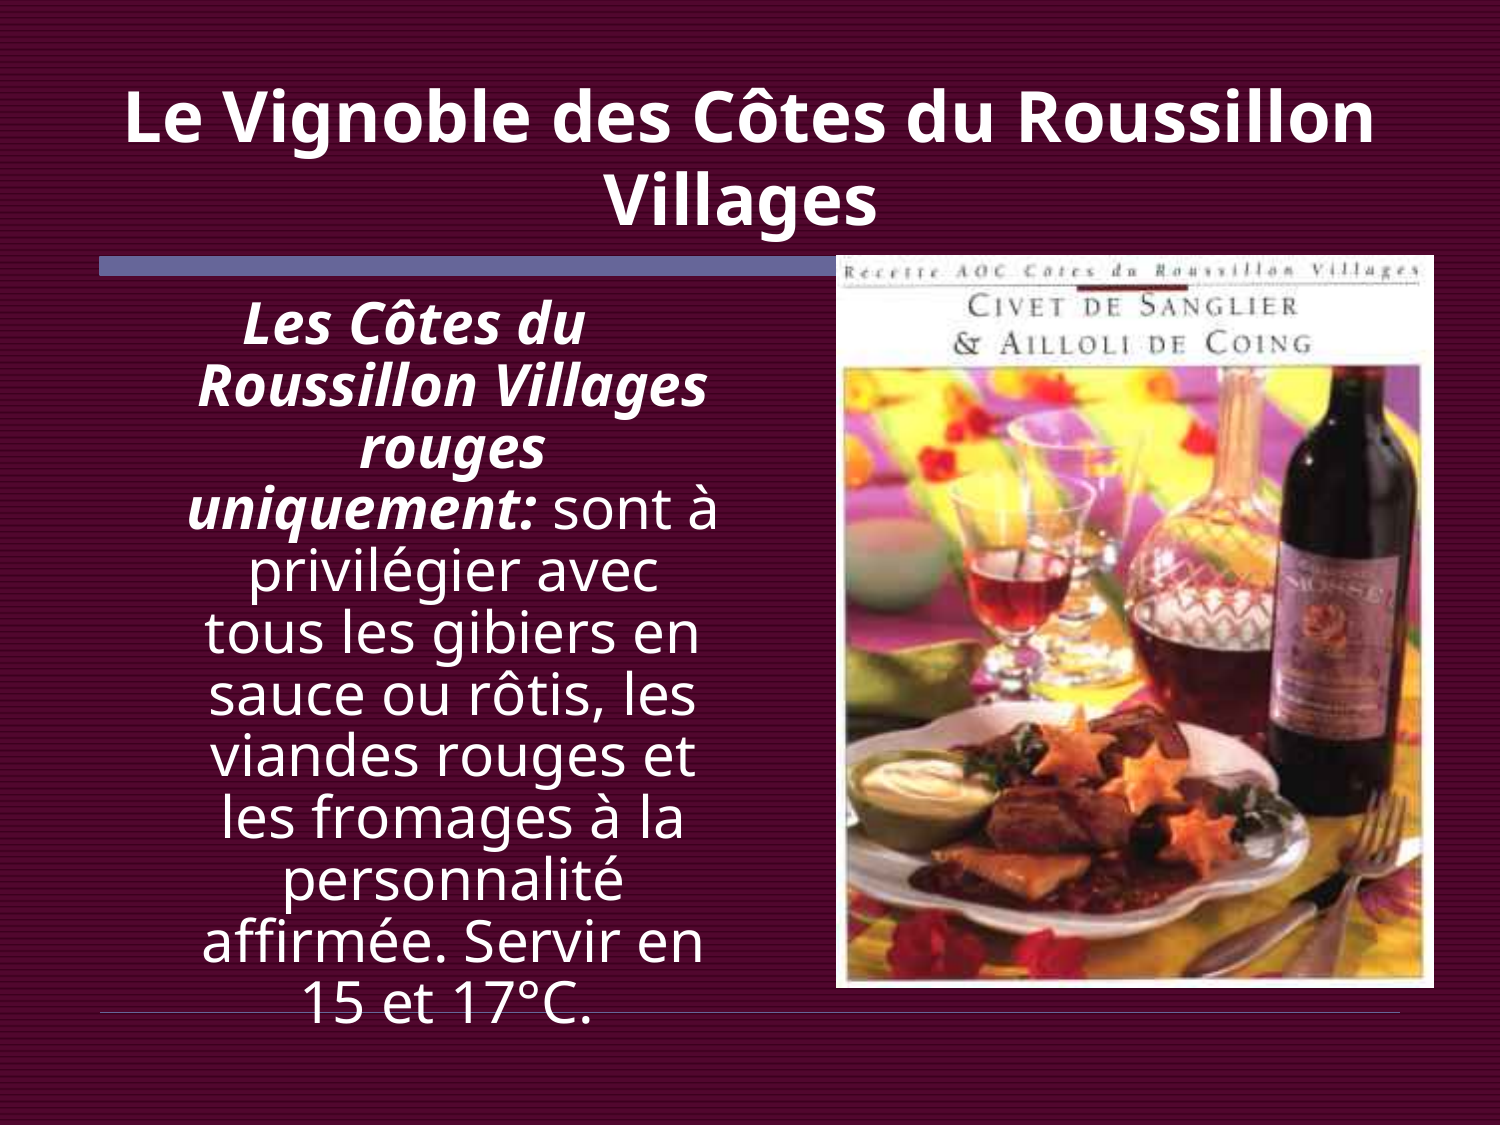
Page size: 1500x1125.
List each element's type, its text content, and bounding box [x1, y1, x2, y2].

title Le Vignoble des Côtes du Roussillon Villages [94, 50, 1407, 250]
picture [0, 0, 1500, 1125]
list Les Côtes du Roussillon Villages rouges uniquement: sont à privilégier avec tous les gibiers en sauce ou rôtis, les viandes rouges et les fromages à la personnalité affirmée. Servir en 15 et 17°C. [92, 287, 737, 1005]
